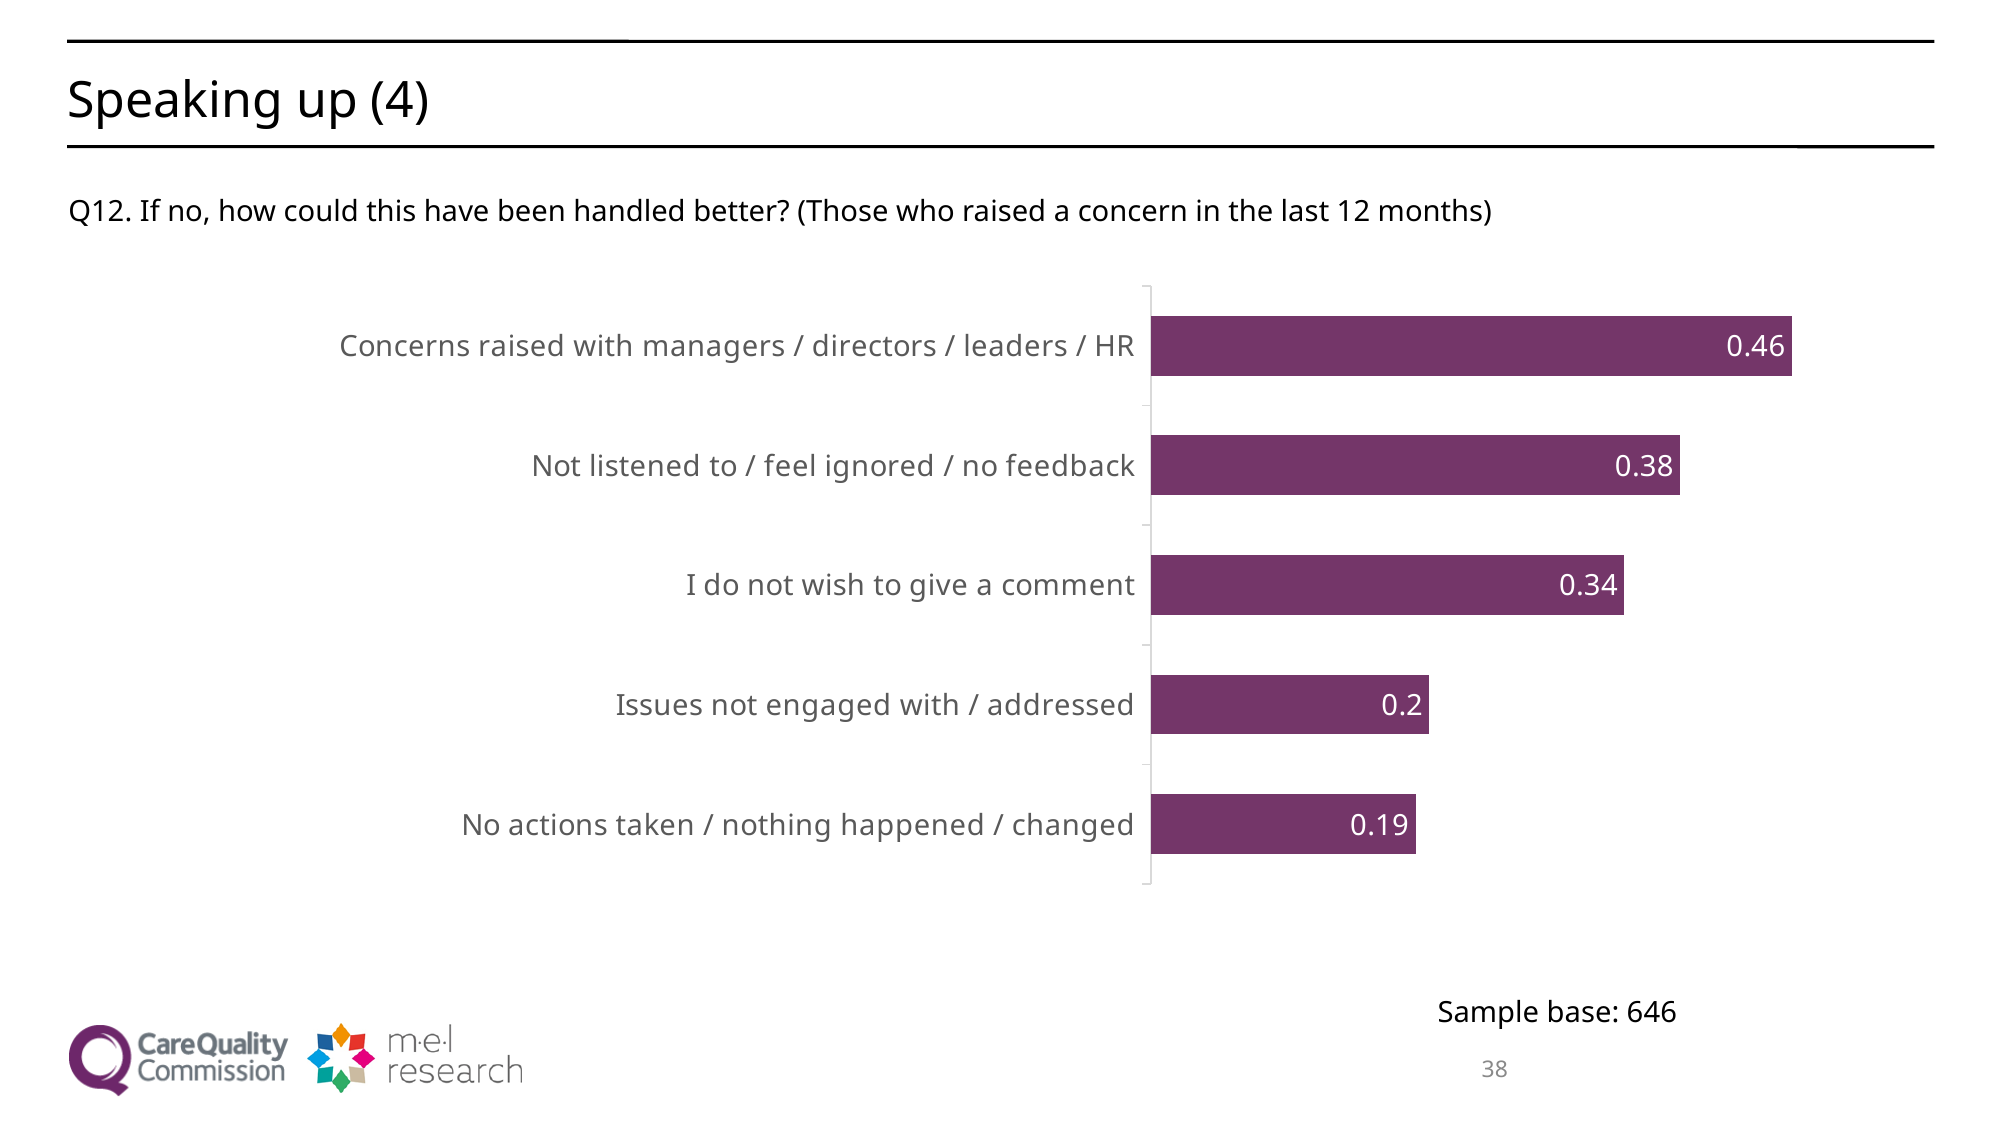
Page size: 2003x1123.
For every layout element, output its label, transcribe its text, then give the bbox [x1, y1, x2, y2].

text_box Q12. If no, how could this have been handled better? (Those who raised a concern in the last 12 months) [68, 184, 1674, 227]
slide_number 38 [1466, 1039, 1934, 1100]
text_box Sample base: 646 [1422, 985, 1695, 1037]
picture [67, 1023, 291, 1099]
title Speaking up (4) [67, 48, 1935, 136]
picture [307, 1023, 522, 1093]
chart [307, 273, 1879, 897]
